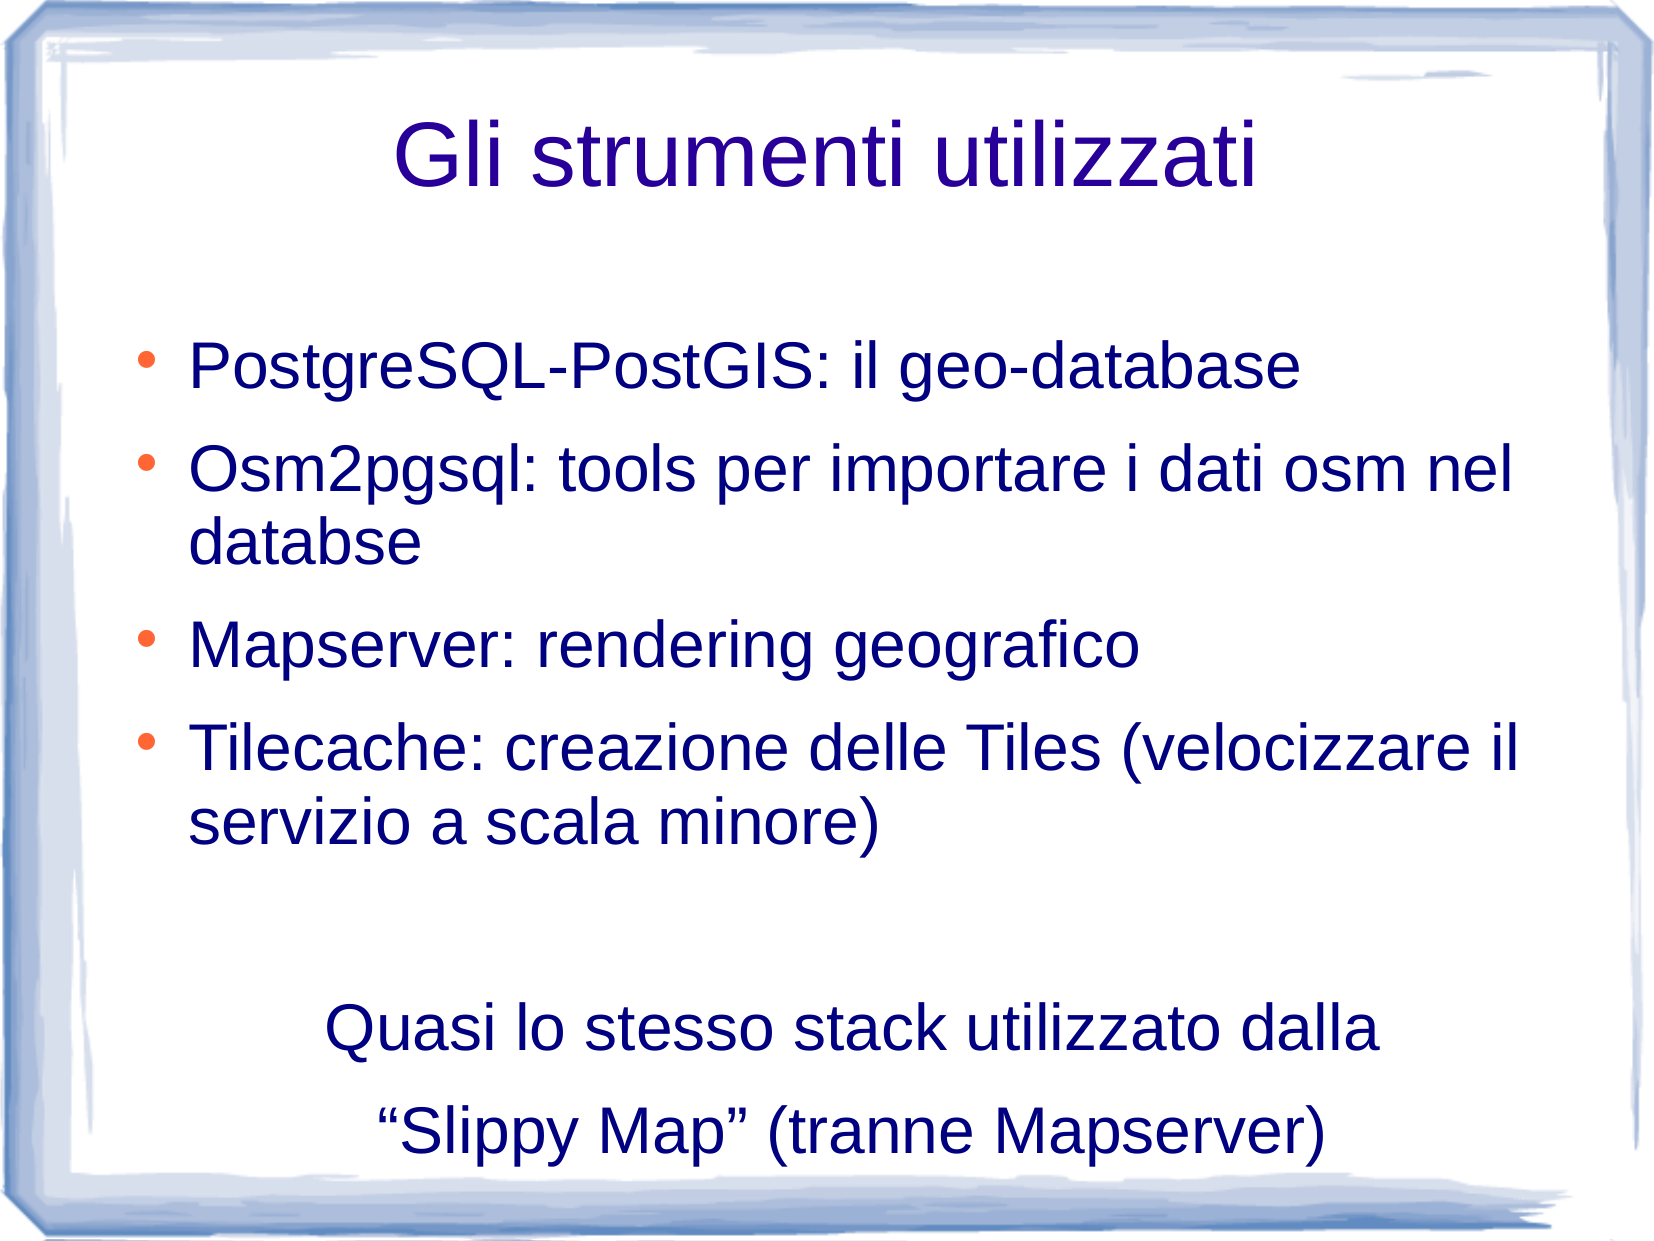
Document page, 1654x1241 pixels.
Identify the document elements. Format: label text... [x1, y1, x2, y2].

picture [0, 0, 1654, 1241]
list PostgreSQL-PostGIS: il geo-database Osm2pgsql: tools per importare i dati osm nel databse Mapserver: rendering geografico Tilecache: creazione delle Tiles (velocizzare il servizio a scala minore) Quasi lo stesso stack utilizzato dalla “Slippy Map” (tranne Mapserver) [118, 324, 1571, 1175]
title Gli strumenti utilizzati [82, 49, 1571, 257]
